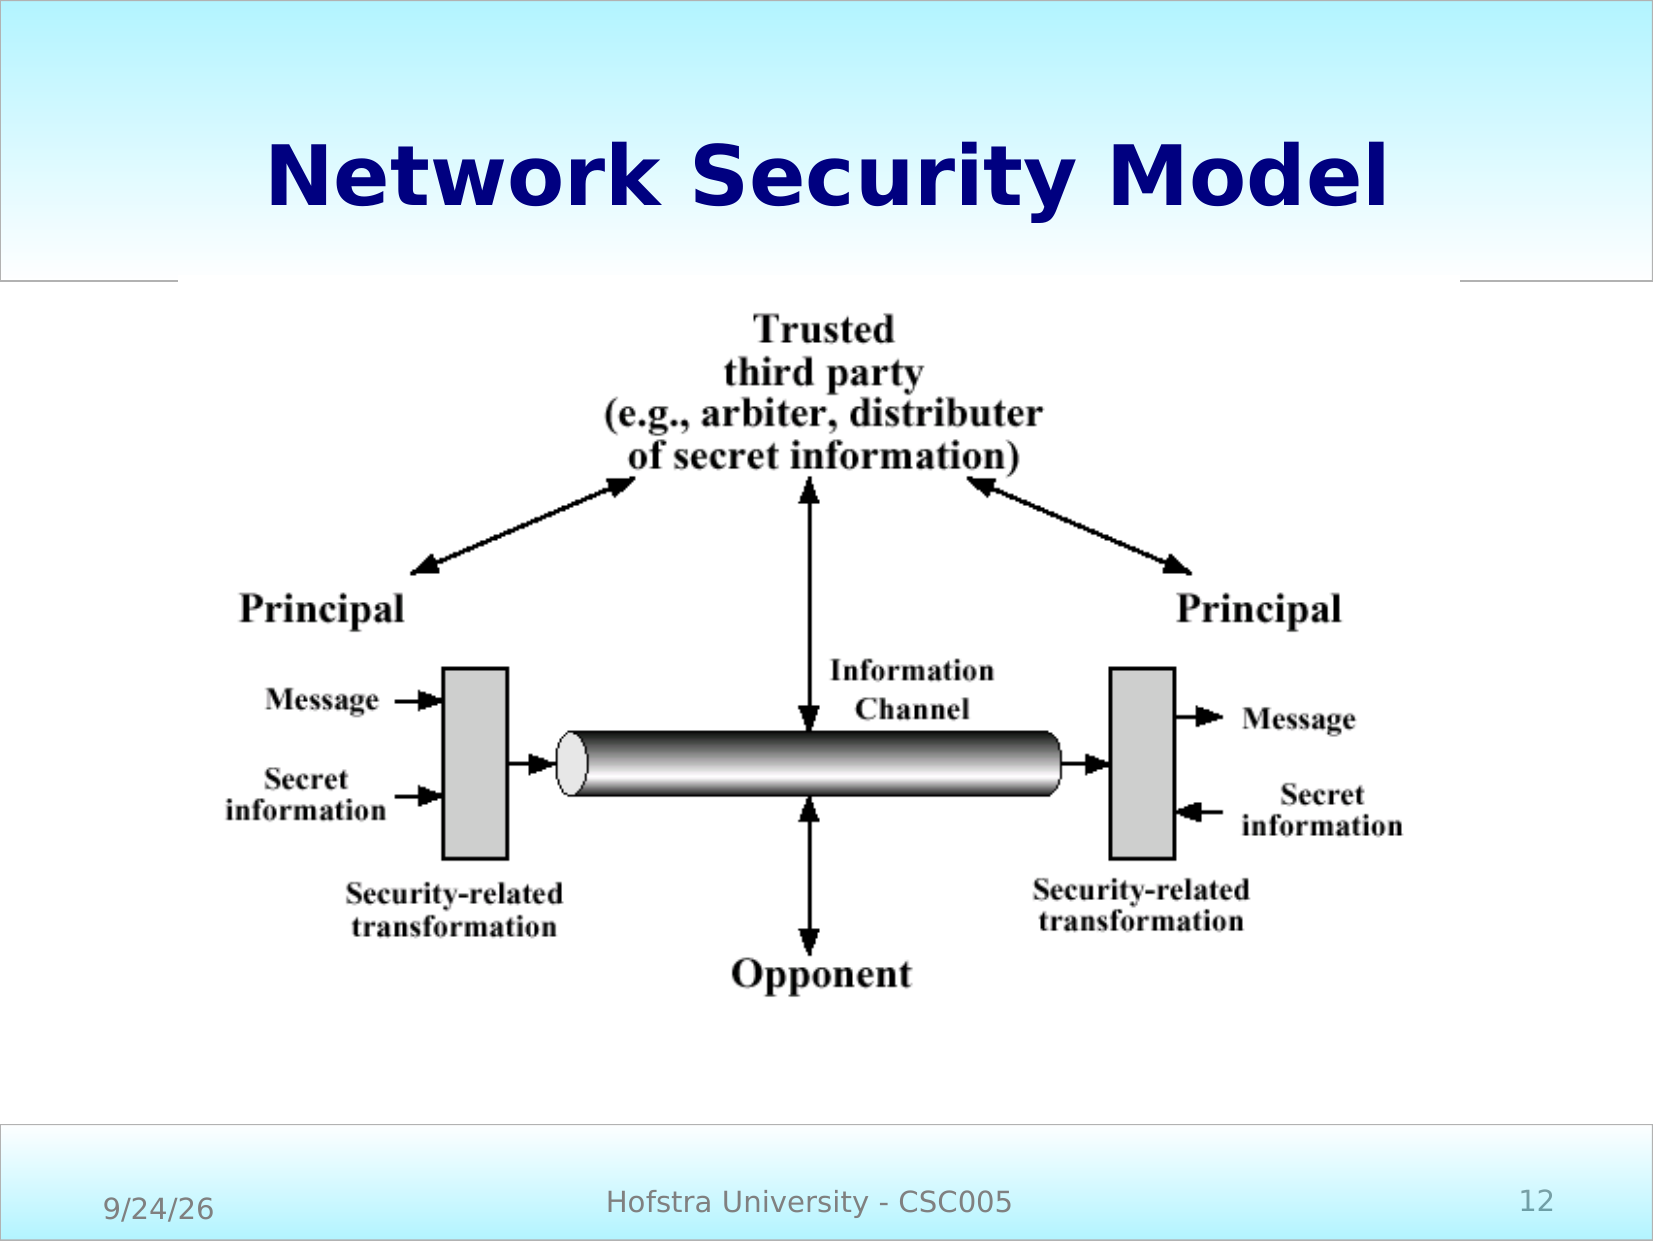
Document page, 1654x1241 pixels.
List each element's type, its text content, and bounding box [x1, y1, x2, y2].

picture [178, 275, 1460, 1032]
title Network Security Model [123, 87, 1533, 233]
